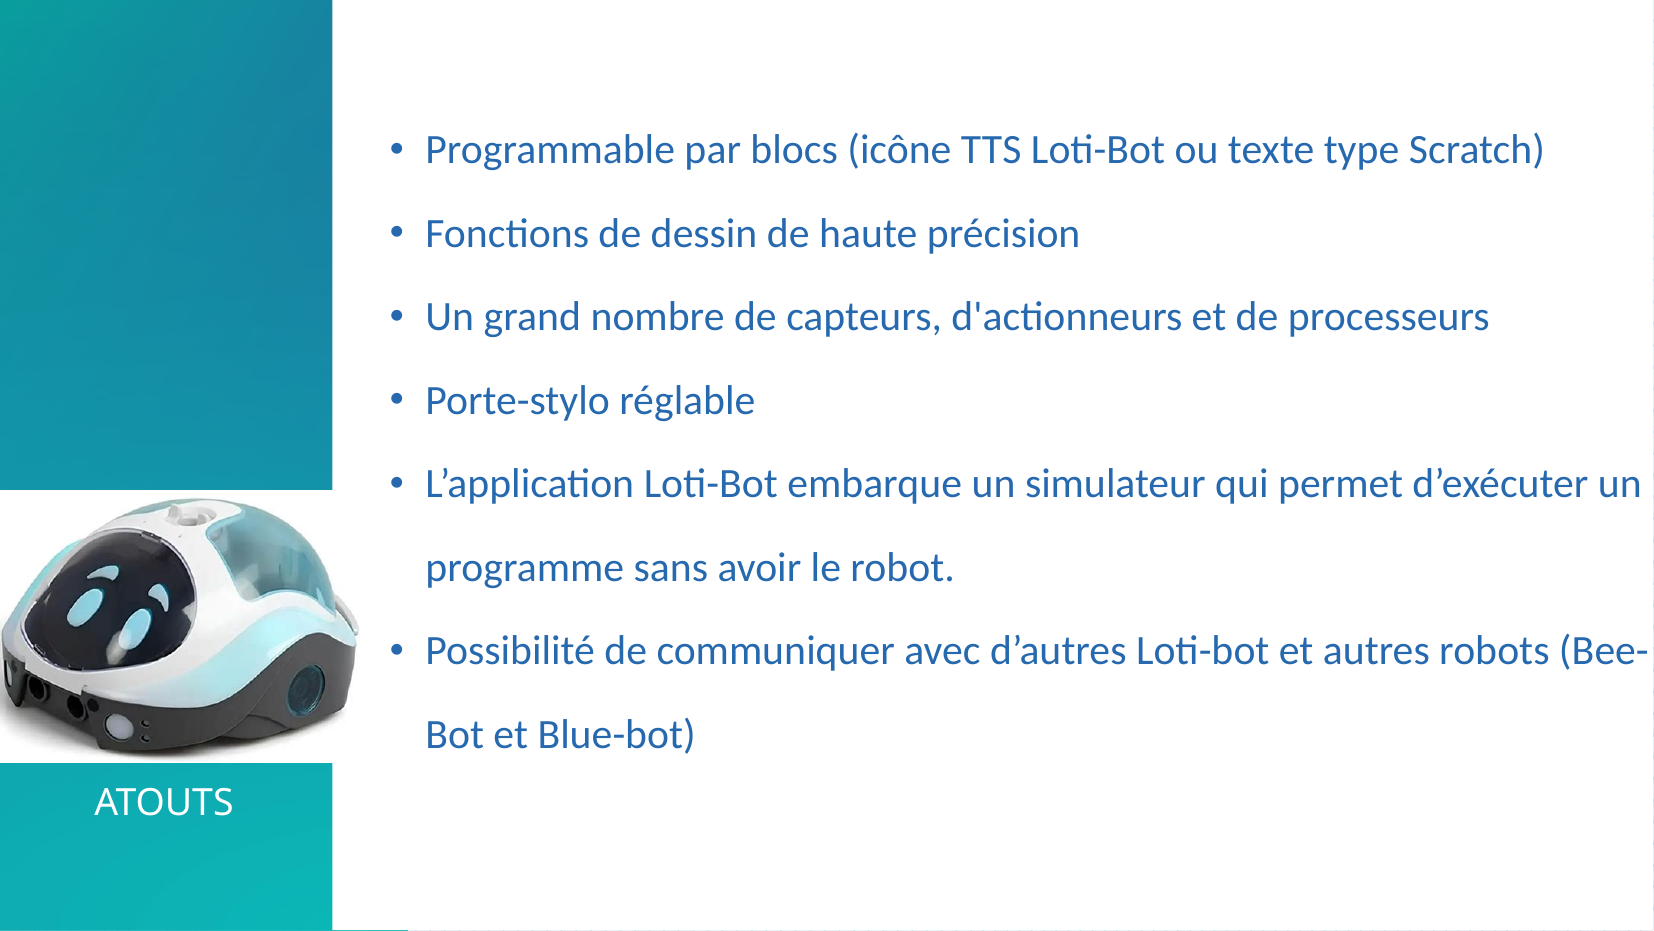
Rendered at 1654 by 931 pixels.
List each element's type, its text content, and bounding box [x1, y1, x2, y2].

text_box ATOUTS [0, 763, 329, 859]
text_box Programmable par blocs (icône TTS Loti-Bot ou texte type Scratch) Fonctions de dessin de haute précision Un grand nombre de capteurs, d'actionneurs et de processeurs Porte-stylo réglable L’application Loti-Bot embarque un simulateur qui permet d’exécuter un programme sans avoir le robot. Possibilité de communiquer avec d’autres Loti-bot et autres robots (Bee-Bot et Blue-bot) [375, 0, 1654, 931]
text_box [0, 0, 375, 931]
picture [0, 490, 361, 763]
